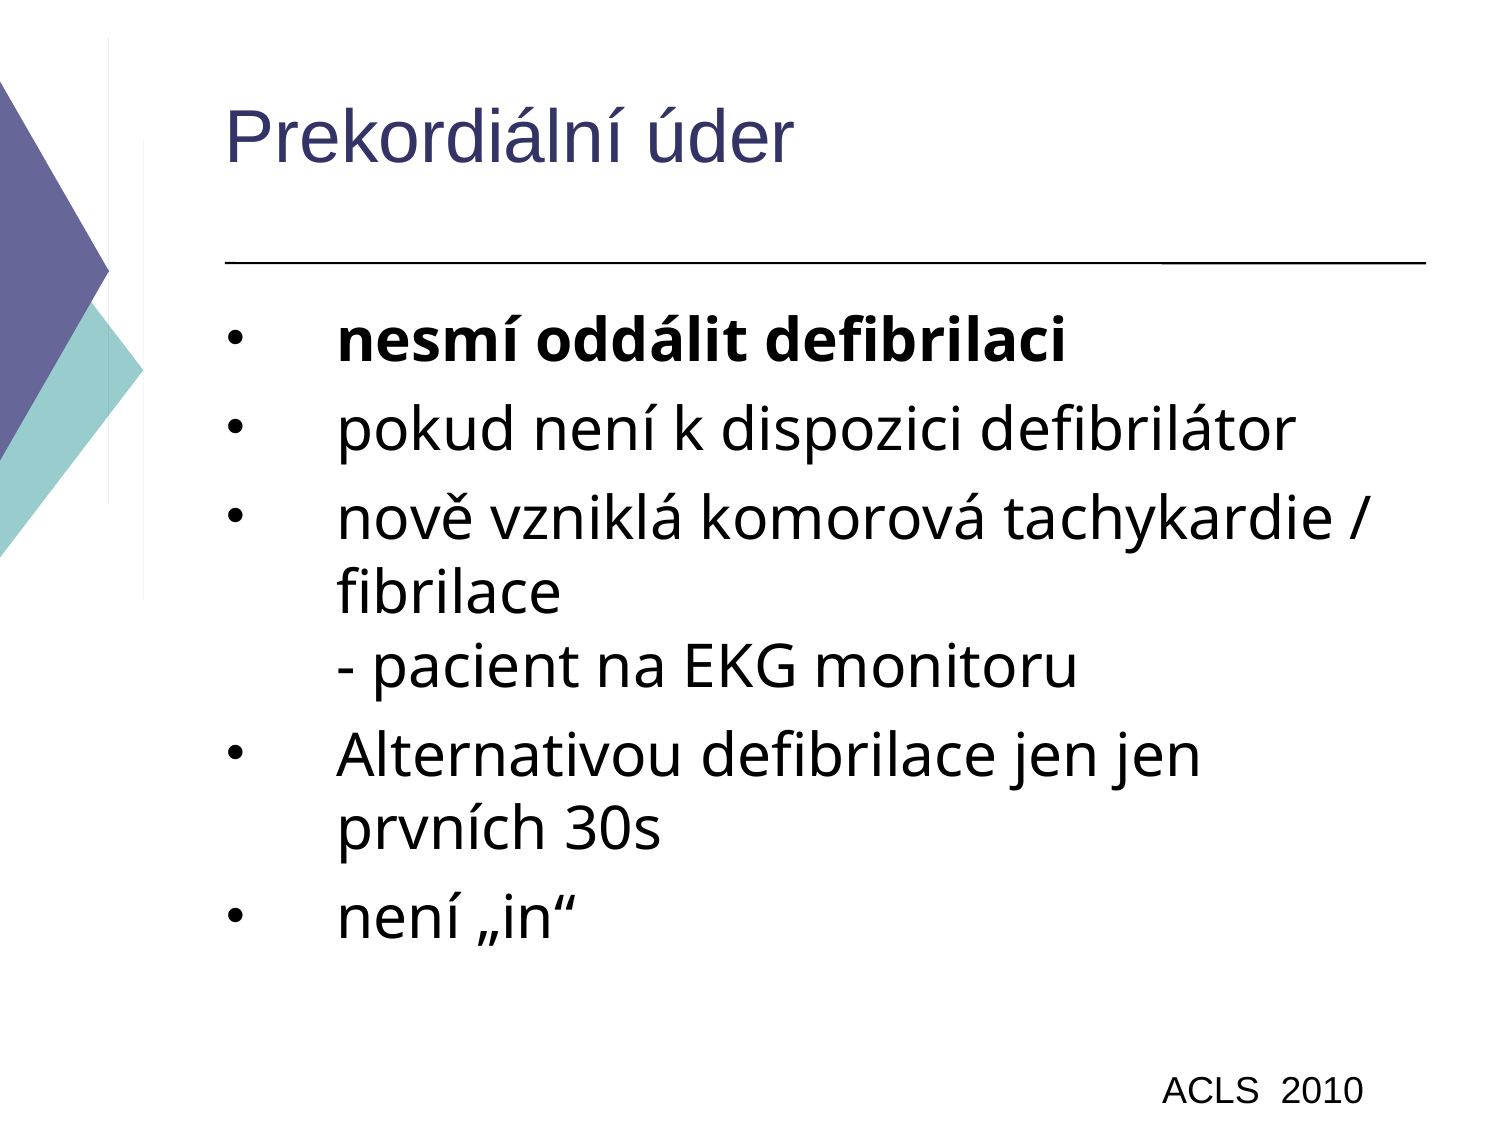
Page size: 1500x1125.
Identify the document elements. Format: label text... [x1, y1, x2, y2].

list nesmí oddálit defibrilaci pokud není k dispozici defibrilátor nově vzniklá komorová tachykardie / fibrilace - pacient na EKG monitoru Alternativou defibrilace jen jen prvních 30s není „in“ [224, 299, 1424, 960]
text_box ACLS 2010 [1147, 1064, 1379, 1125]
title Prekordiální úder [224, 48, 1424, 230]
